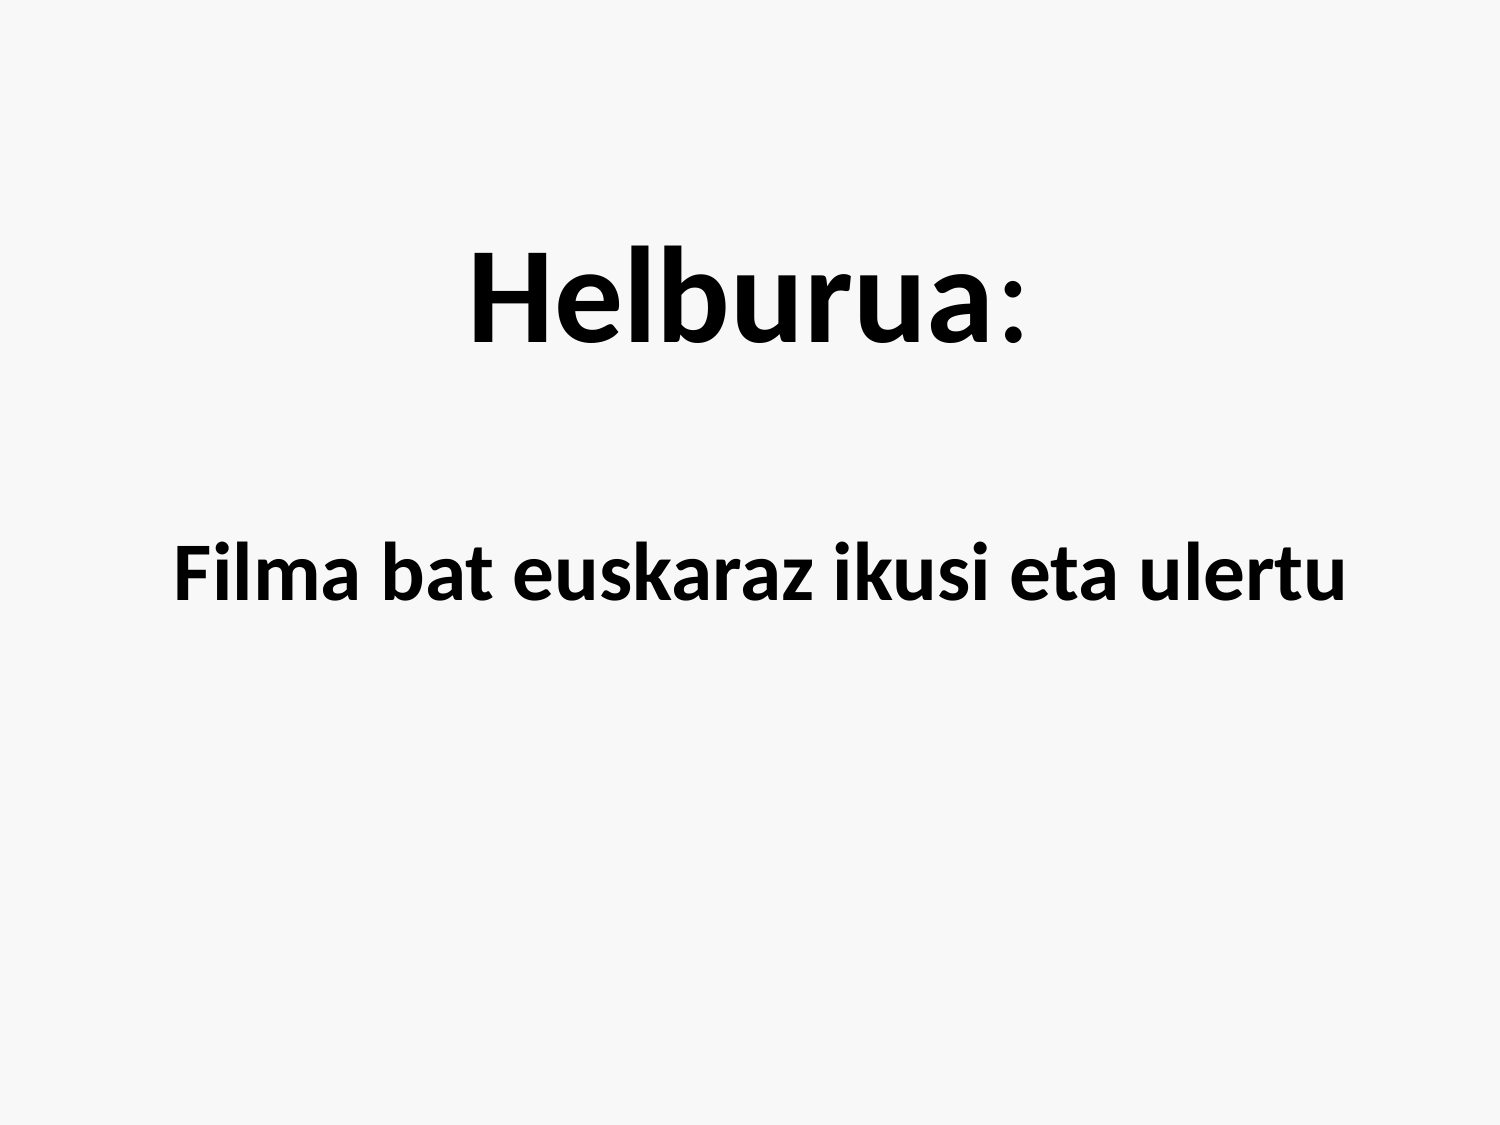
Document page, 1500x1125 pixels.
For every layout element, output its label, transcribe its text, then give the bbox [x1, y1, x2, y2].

subtitle Filma bat euskaraz ikusi eta ulertu [150, 509, 1373, 797]
title Helburua: [112, 166, 1388, 408]
